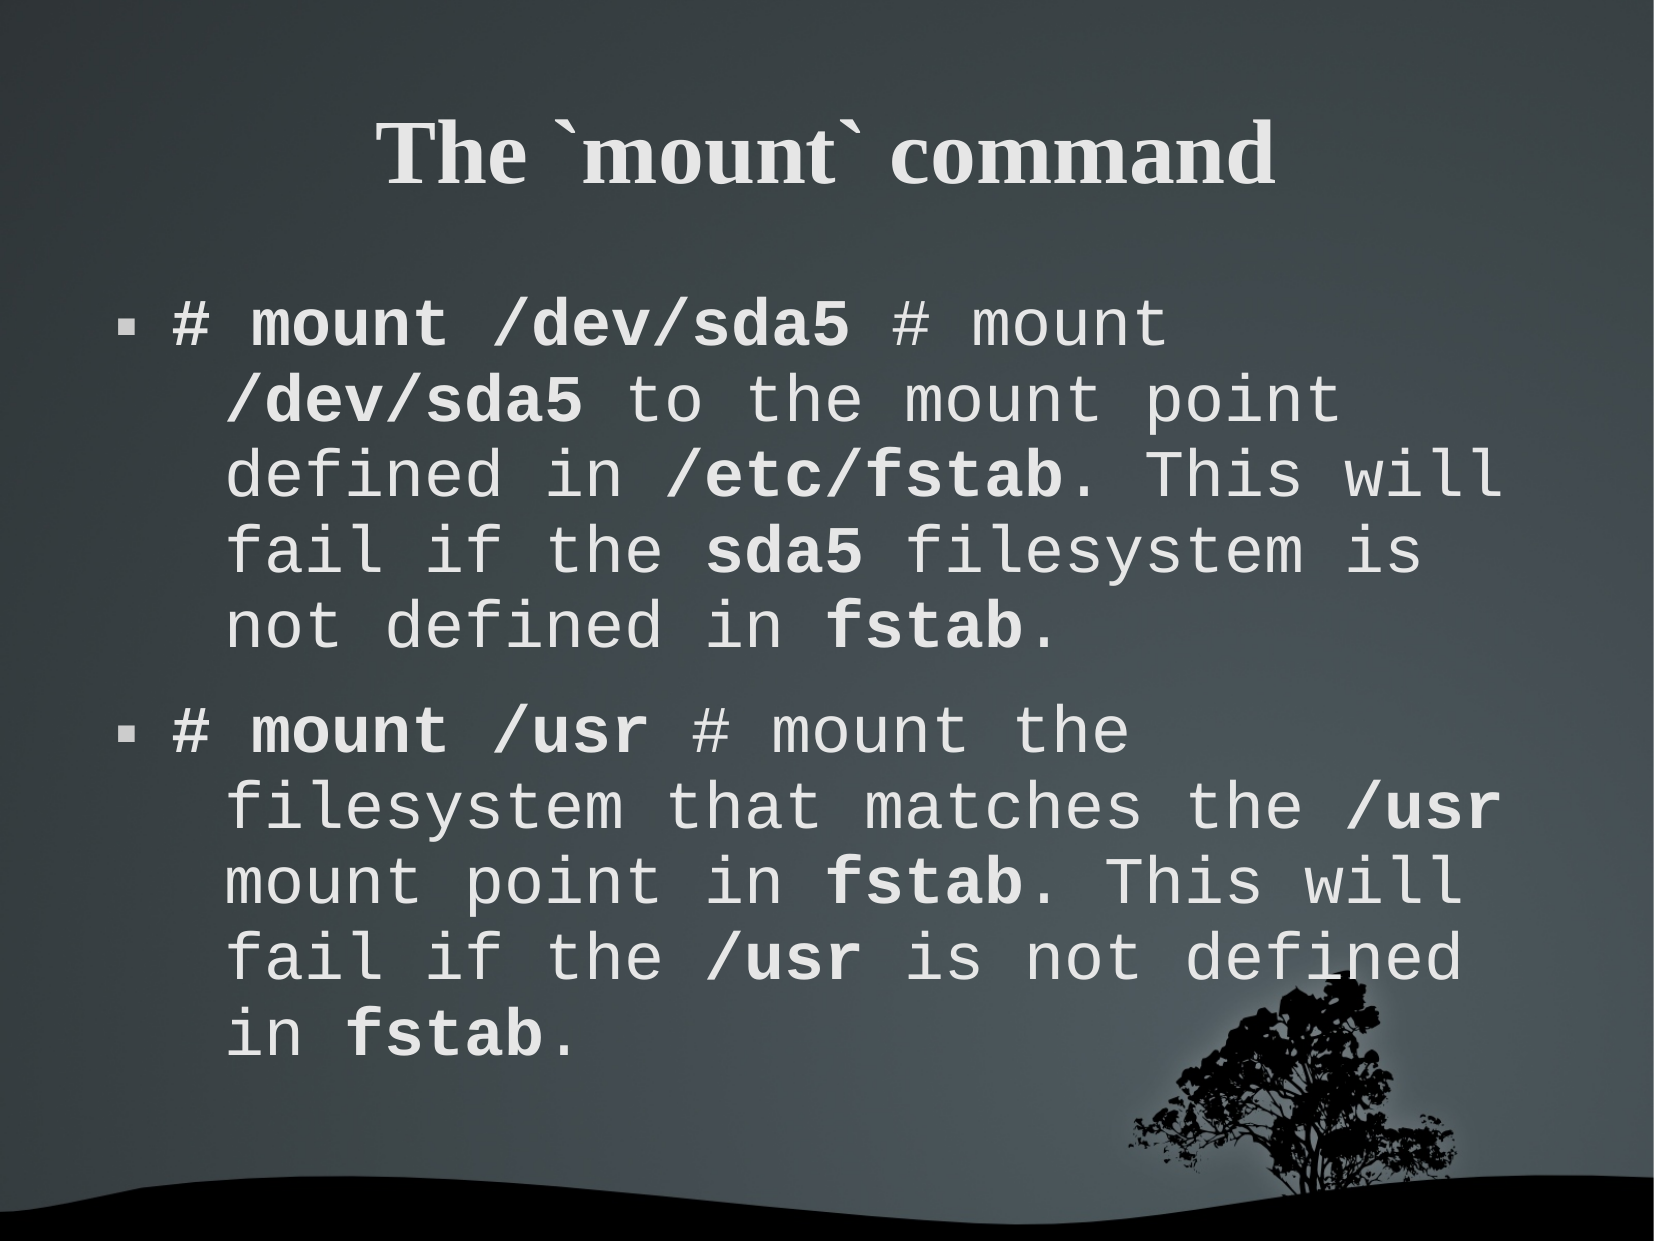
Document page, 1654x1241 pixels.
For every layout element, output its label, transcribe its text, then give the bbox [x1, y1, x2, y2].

list # mount /dev/sda5 # mount /dev/sda5 to the mount point defined in /etc/fstab. This will fail if the sda5 filesystem is not defined in fstab. # mount /usr # mount the filesystem that matches the ​/usr mount point in fstab. This will fail if the /usr is not defined in fstab. [82, 290, 1571, 1109]
picture [0, 0, 1654, 1241]
title The `mount` command [82, 49, 1572, 257]
